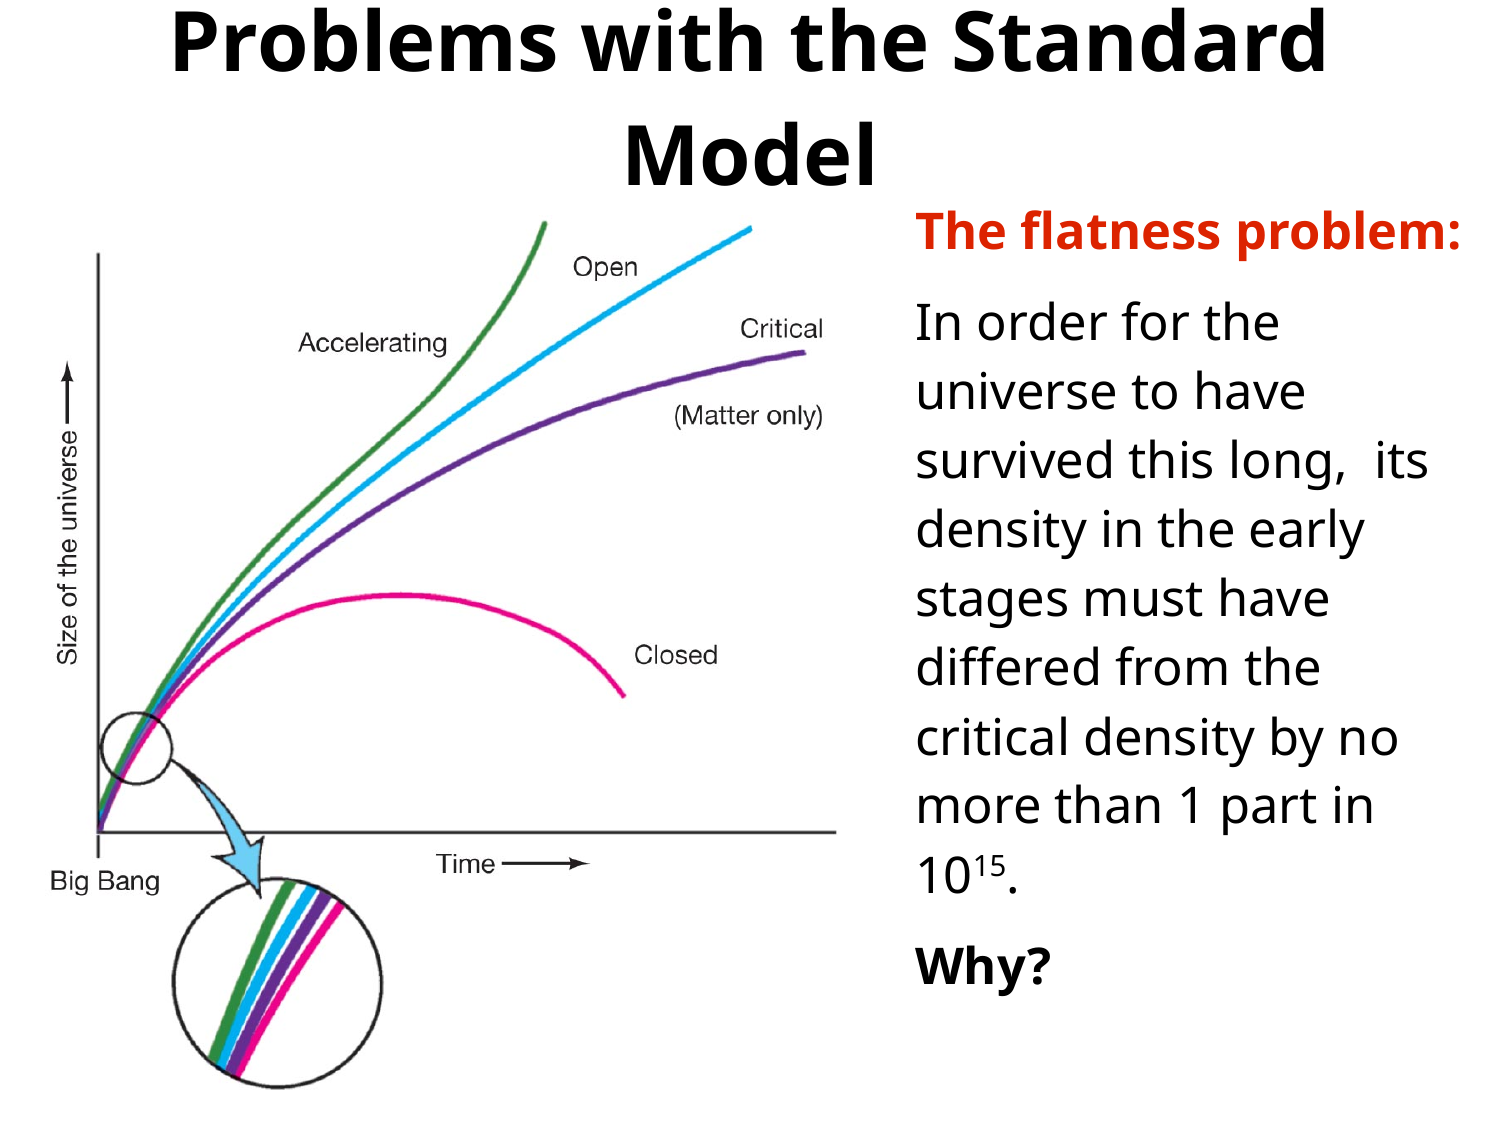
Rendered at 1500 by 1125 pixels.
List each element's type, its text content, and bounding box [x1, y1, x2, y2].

title Problems with the Standard Model [30, 47, 1471, 145]
list The flatness problem: In order for the universe to have survived this long, its density in the early stages must have differed from the critical density by no more than 1 part in 1015. Why? [915, 195, 1471, 1066]
picture [45, 215, 842, 1093]
